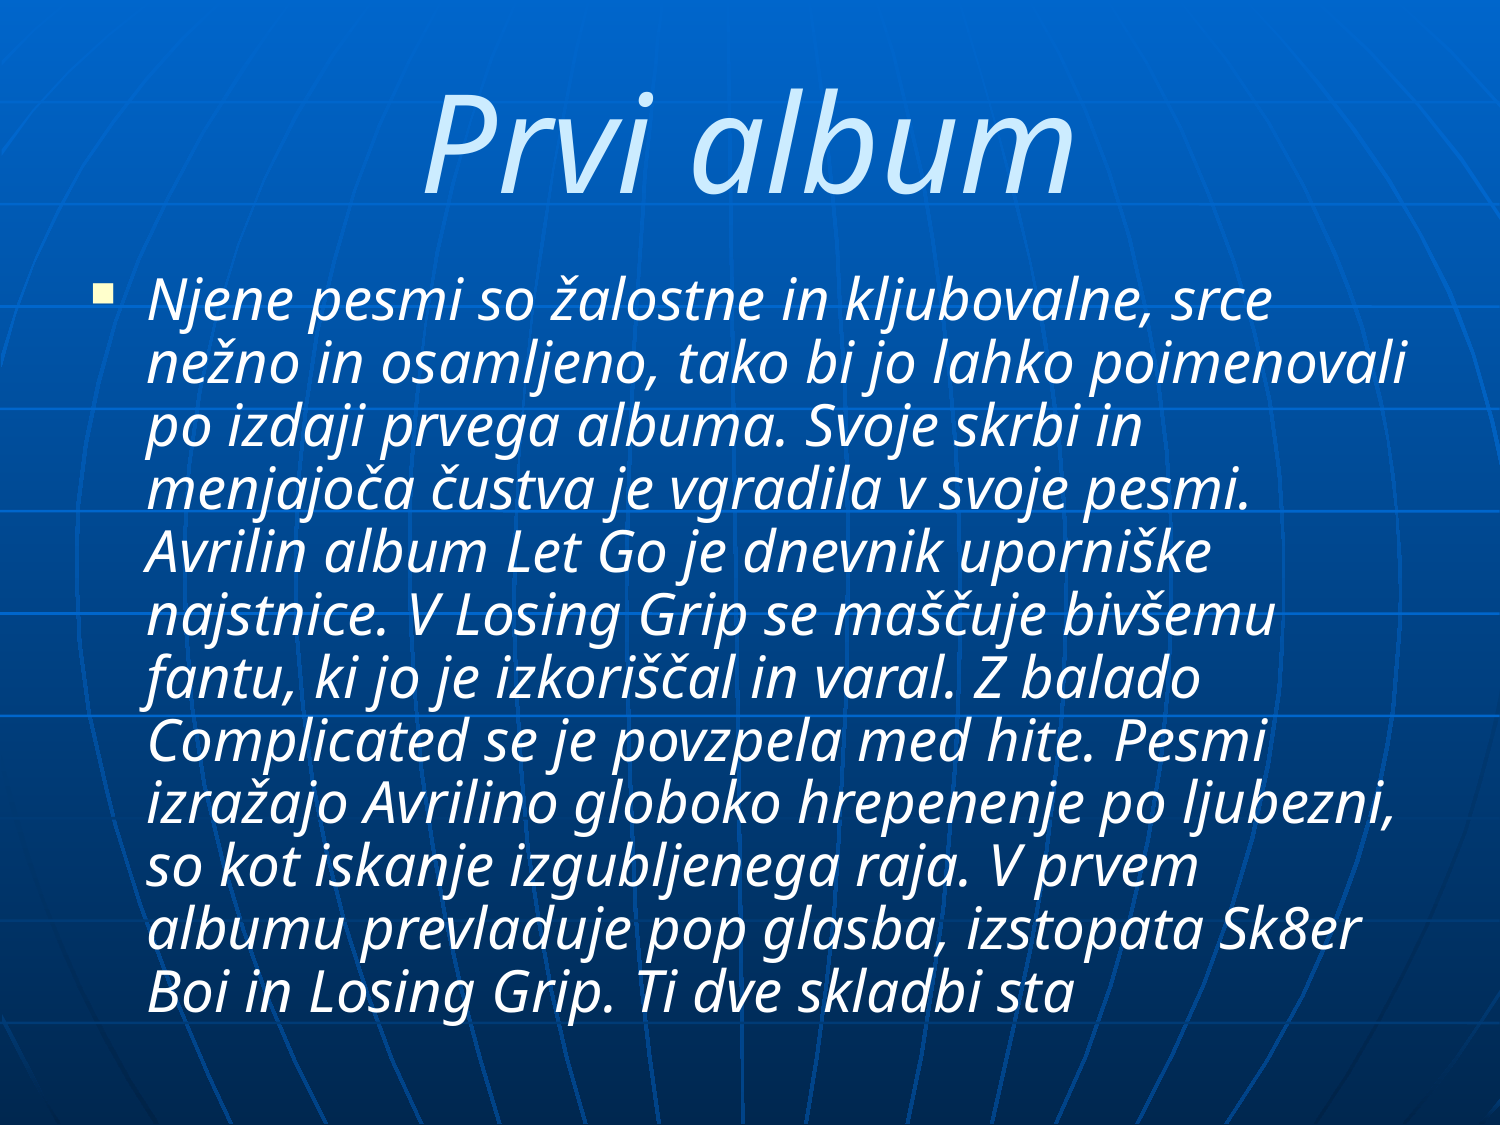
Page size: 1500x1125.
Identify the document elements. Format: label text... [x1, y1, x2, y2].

title Prvi album [75, 45, 1425, 233]
list Njene pesmi so žalostne in kljubovalne, srce nežno in osamljeno, tako bi jo lahko poimenovali po izdaji prvega albuma. Svoje skrbi in menjajoča čustva je vgradila v svoje pesmi. Avrilin album Let Go je dnevnik uporniške najstnice. V Losing Grip se maščuje bivšemu fantu, ki jo je izkoriščal in varal. Z balado Complicated se je povzpela med hite. Pesmi izražajo Avrilino globoko hrepenenje po ljubezni, so kot iskanje izgubljenega raja. V prvem albumu prevladuje pop glasba, izstopata Sk8er Boi in Losing Grip. Ti dve skladbi sta [75, 262, 1425, 1006]
